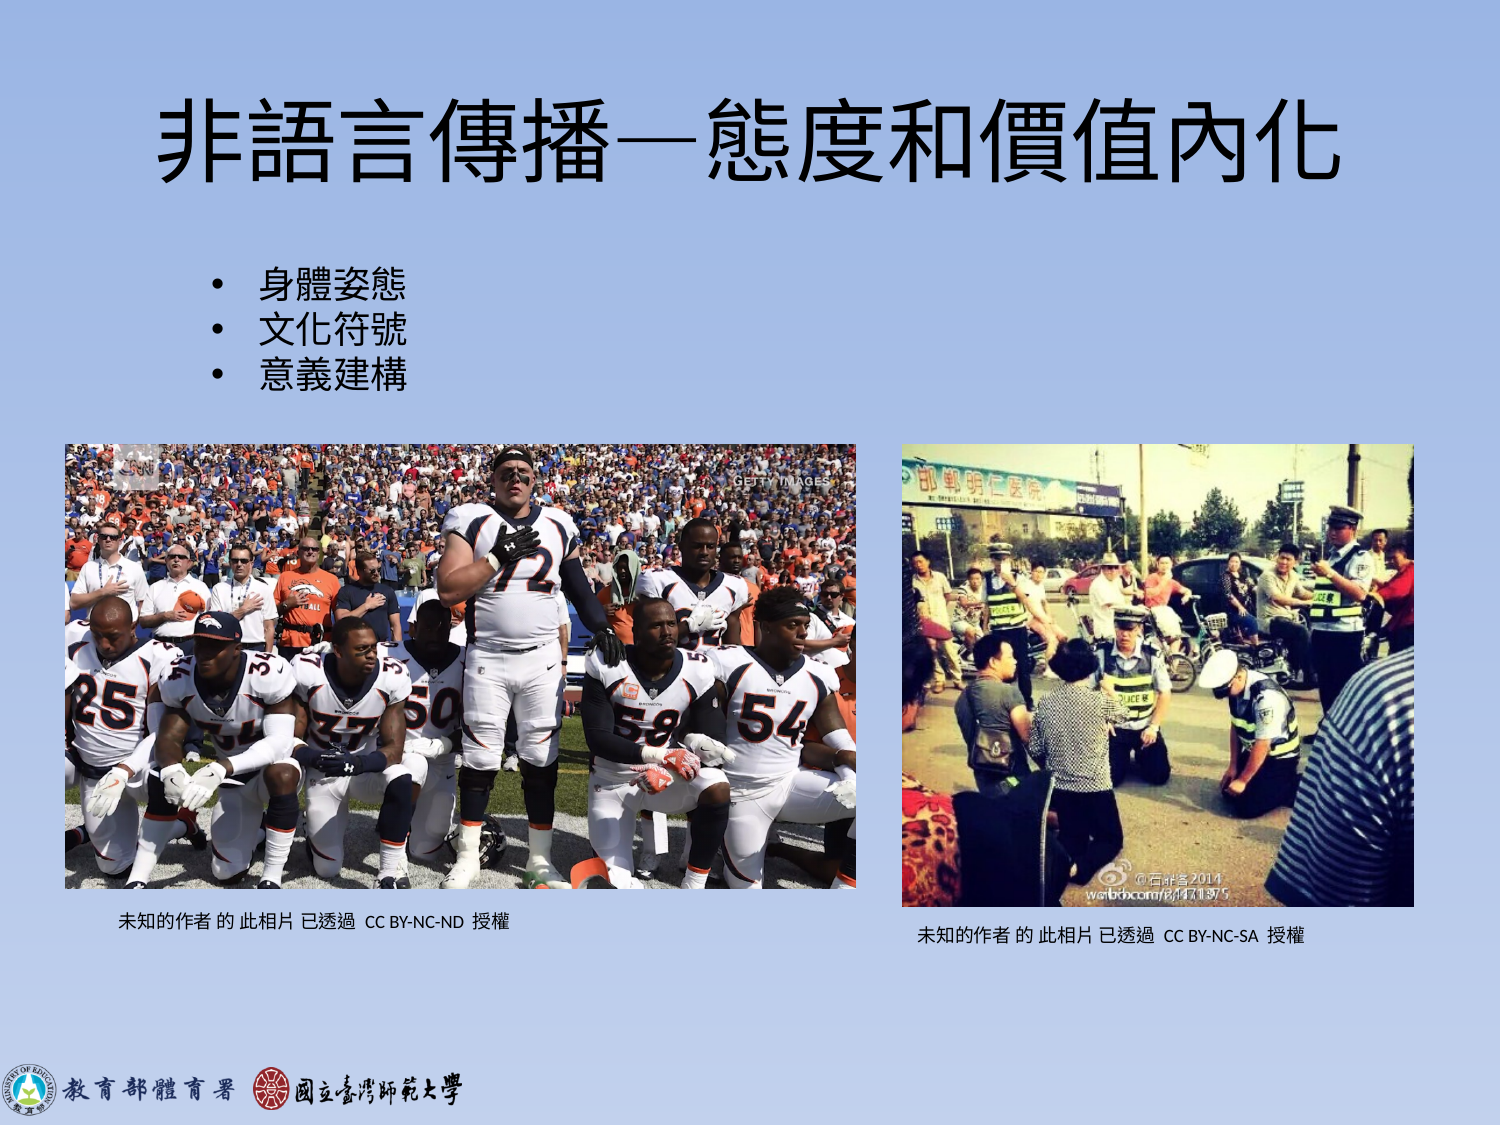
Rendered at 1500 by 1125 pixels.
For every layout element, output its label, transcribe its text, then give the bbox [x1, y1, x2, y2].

picture [65, 444, 856, 889]
title 非語言傳播—態度和價值內化 [75, 45, 1426, 233]
text_box 身體姿態 文化符號 意義建構 [196, 253, 426, 406]
text_box 未知的作者 的 此相片 已透過 CC BY-NC-ND 授權 [103, 902, 1033, 941]
text_box 未知的作者 的 此相片 已透過 CC BY-NC-SA 授權 [902, 916, 1382, 955]
picture [902, 444, 1414, 907]
